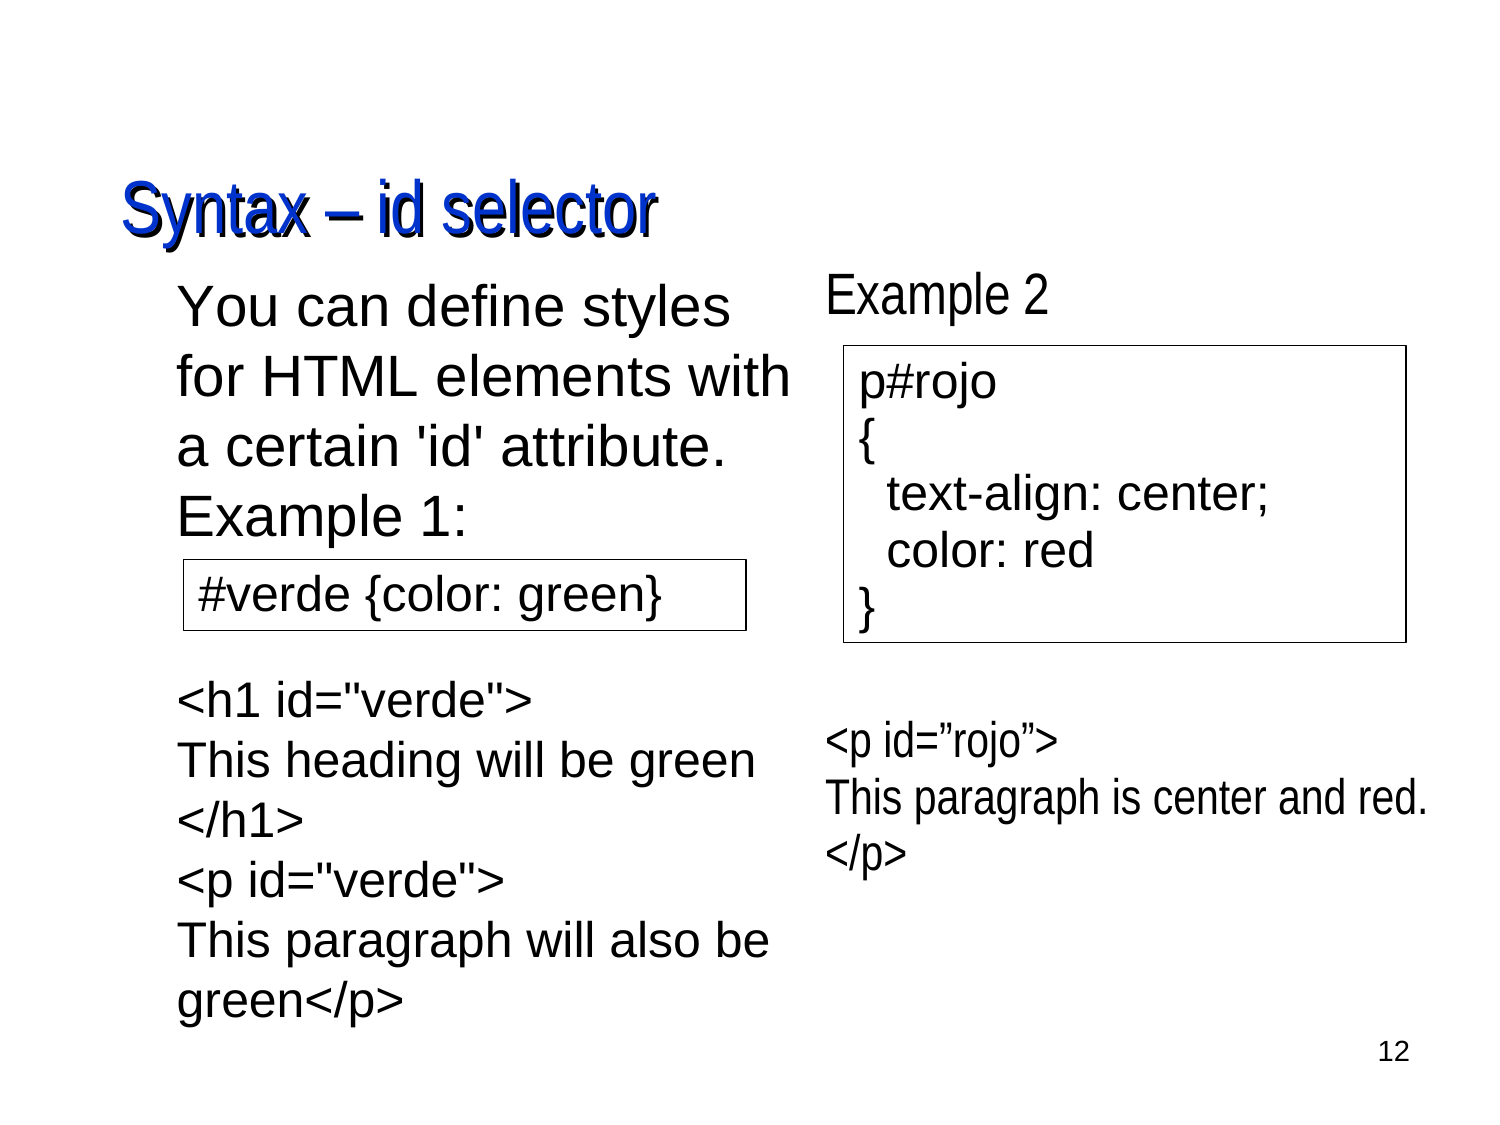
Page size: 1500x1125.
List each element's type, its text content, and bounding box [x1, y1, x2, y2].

text_box Syntax – id selector [105, 151, 1469, 257]
text_box #verde {color: green} [183, 559, 747, 631]
text_box Example 2 <p id=”rojo”> This paragraph is center and red. </p> [810, 254, 1465, 890]
text_box You can define styles for HTML elements with a certain 'id' attribute. Example 1: <h1 id="verde"> This heading will be green </h1> <p id="verde"> This paragraph will also be green</p> [161, 260, 818, 1036]
